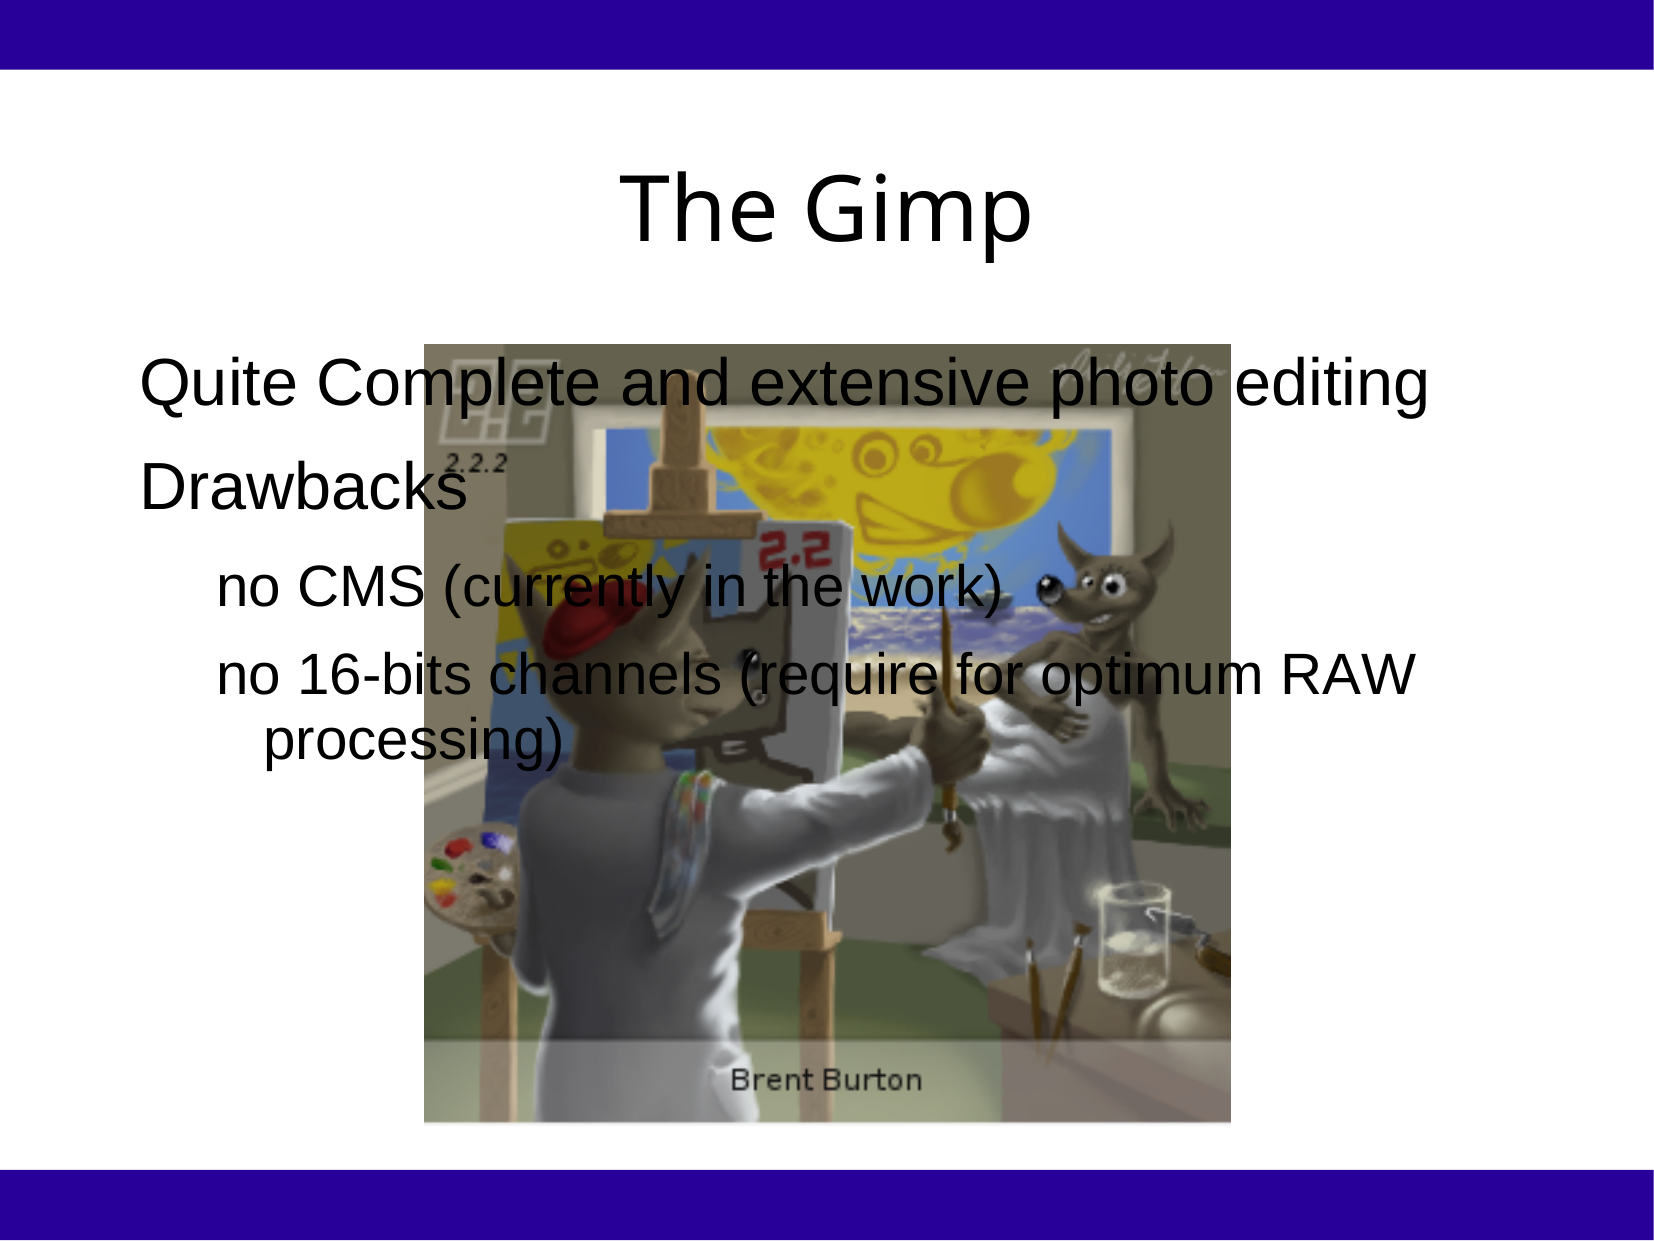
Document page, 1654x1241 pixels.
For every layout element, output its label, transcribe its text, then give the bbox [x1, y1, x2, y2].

title The Gimp [121, 102, 1534, 311]
picture [121, 344, 845, 1126]
list Quite Complete and extensive photo editing Drawbacks no CMS (currently in the work) no 16-bits channels (require for optimum RAW processing) [845, 344, 1535, 1127]
